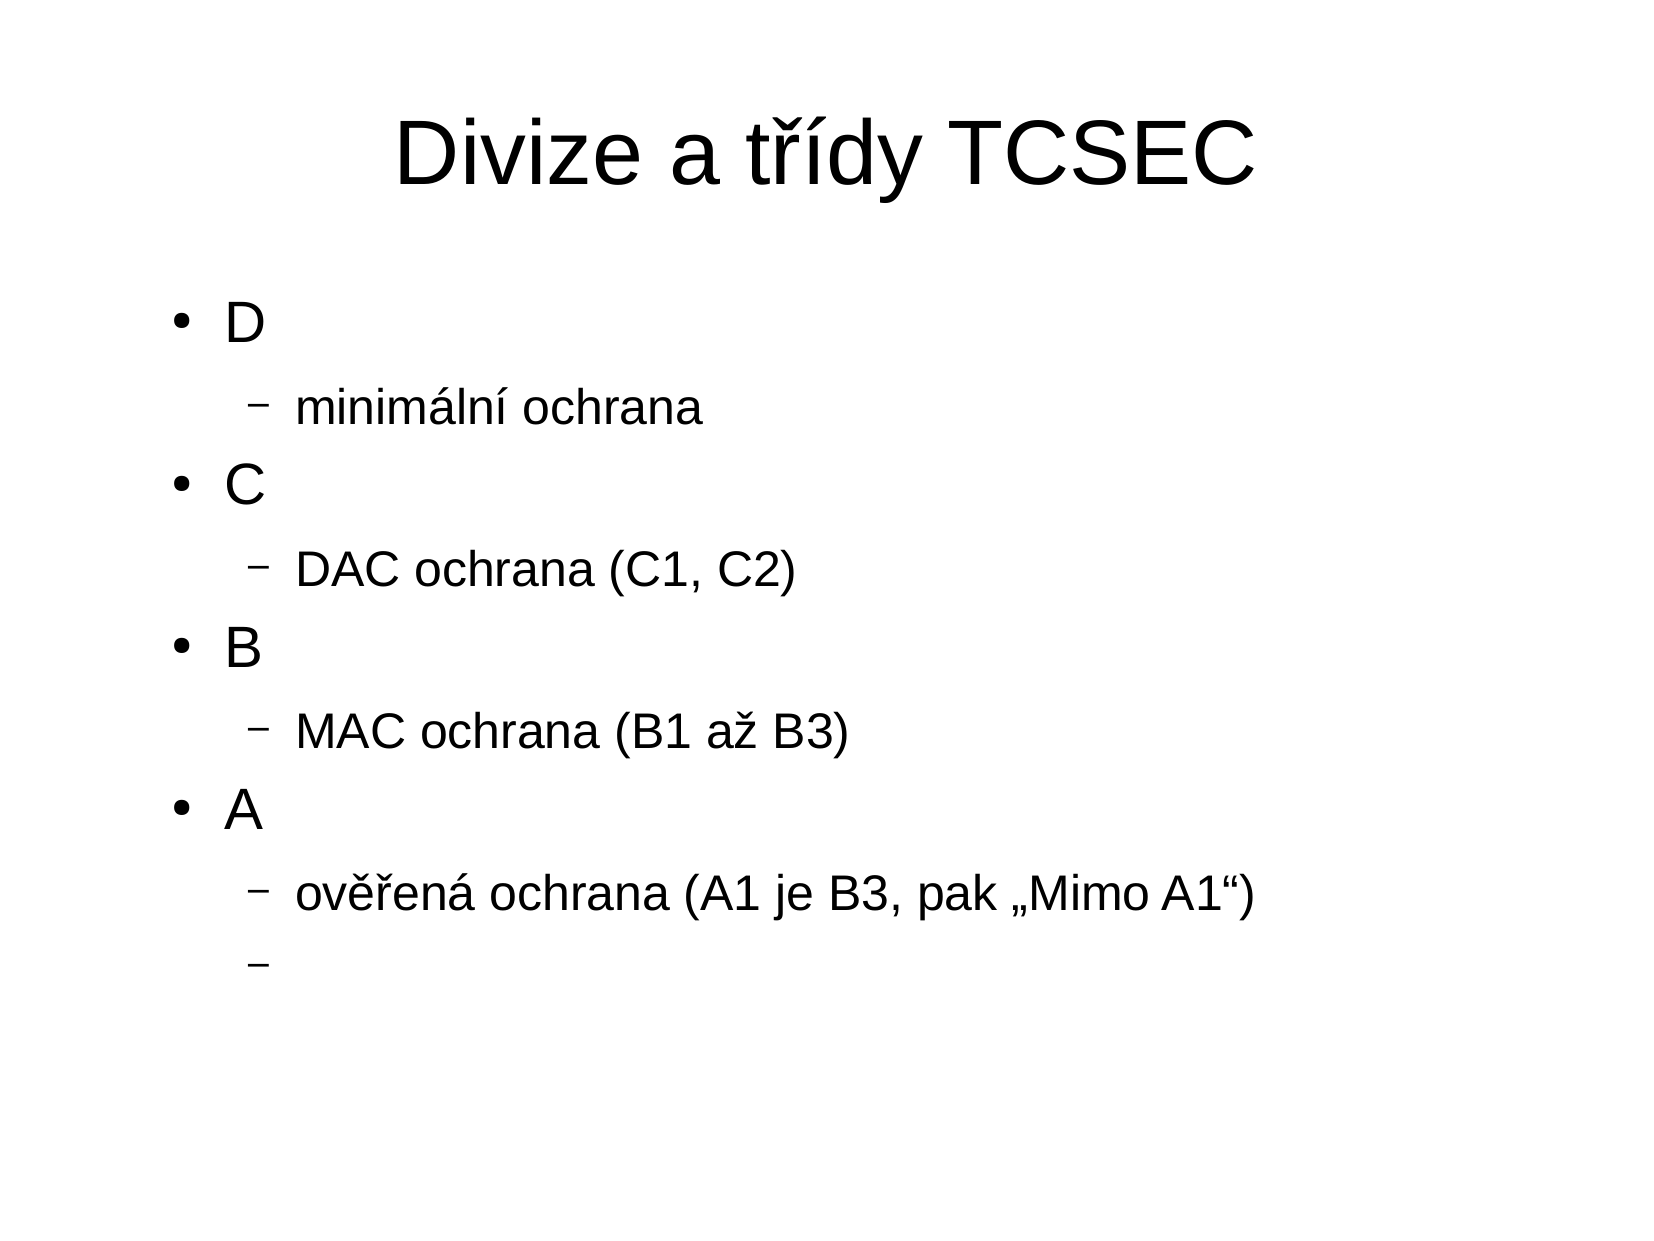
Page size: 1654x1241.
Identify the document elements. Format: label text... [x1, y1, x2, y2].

title Divize a třídy TCSEC [82, 49, 1571, 257]
list D minimální ochrana C DAC ochrana (C1, C2) B MAC ochrana (B1 až B3) A ověřená ochrana (A1 je B3, pak „Mimo A1“) [82, 290, 1571, 1109]
